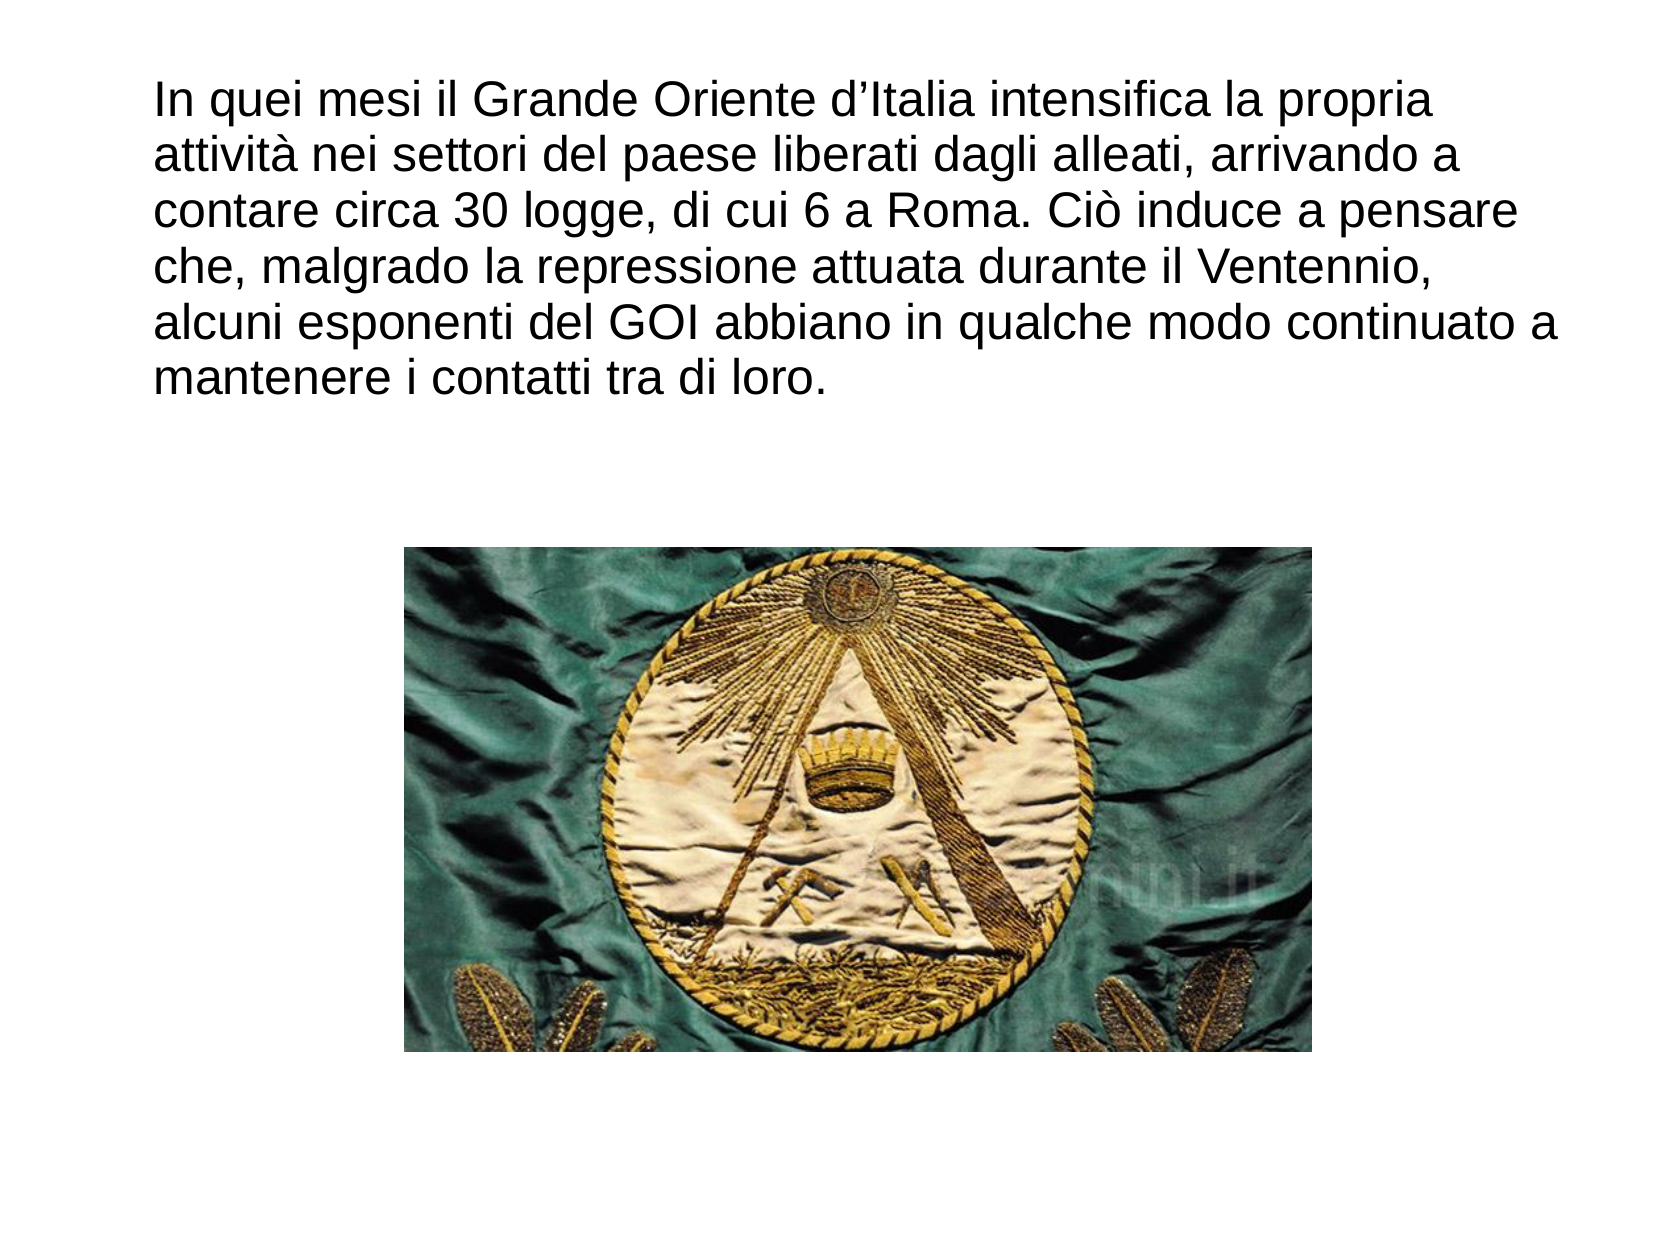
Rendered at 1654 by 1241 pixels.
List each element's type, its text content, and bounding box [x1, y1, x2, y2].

list In quei mesi il Grande Oriente d’Italia intensifica la propria attività nei settori del paese liberati dagli alleati, arrivando a contare circa 30 logge, di cui 6 a Roma. Ciò induce a pensare che, malgrado la repressione attuata durante il Ventennio, alcuni esponenti del GOI abbiano in qualche modo continuato a mantenere i contatti tra di loro. [82, 70, 1571, 1182]
picture [404, 547, 1312, 1052]
